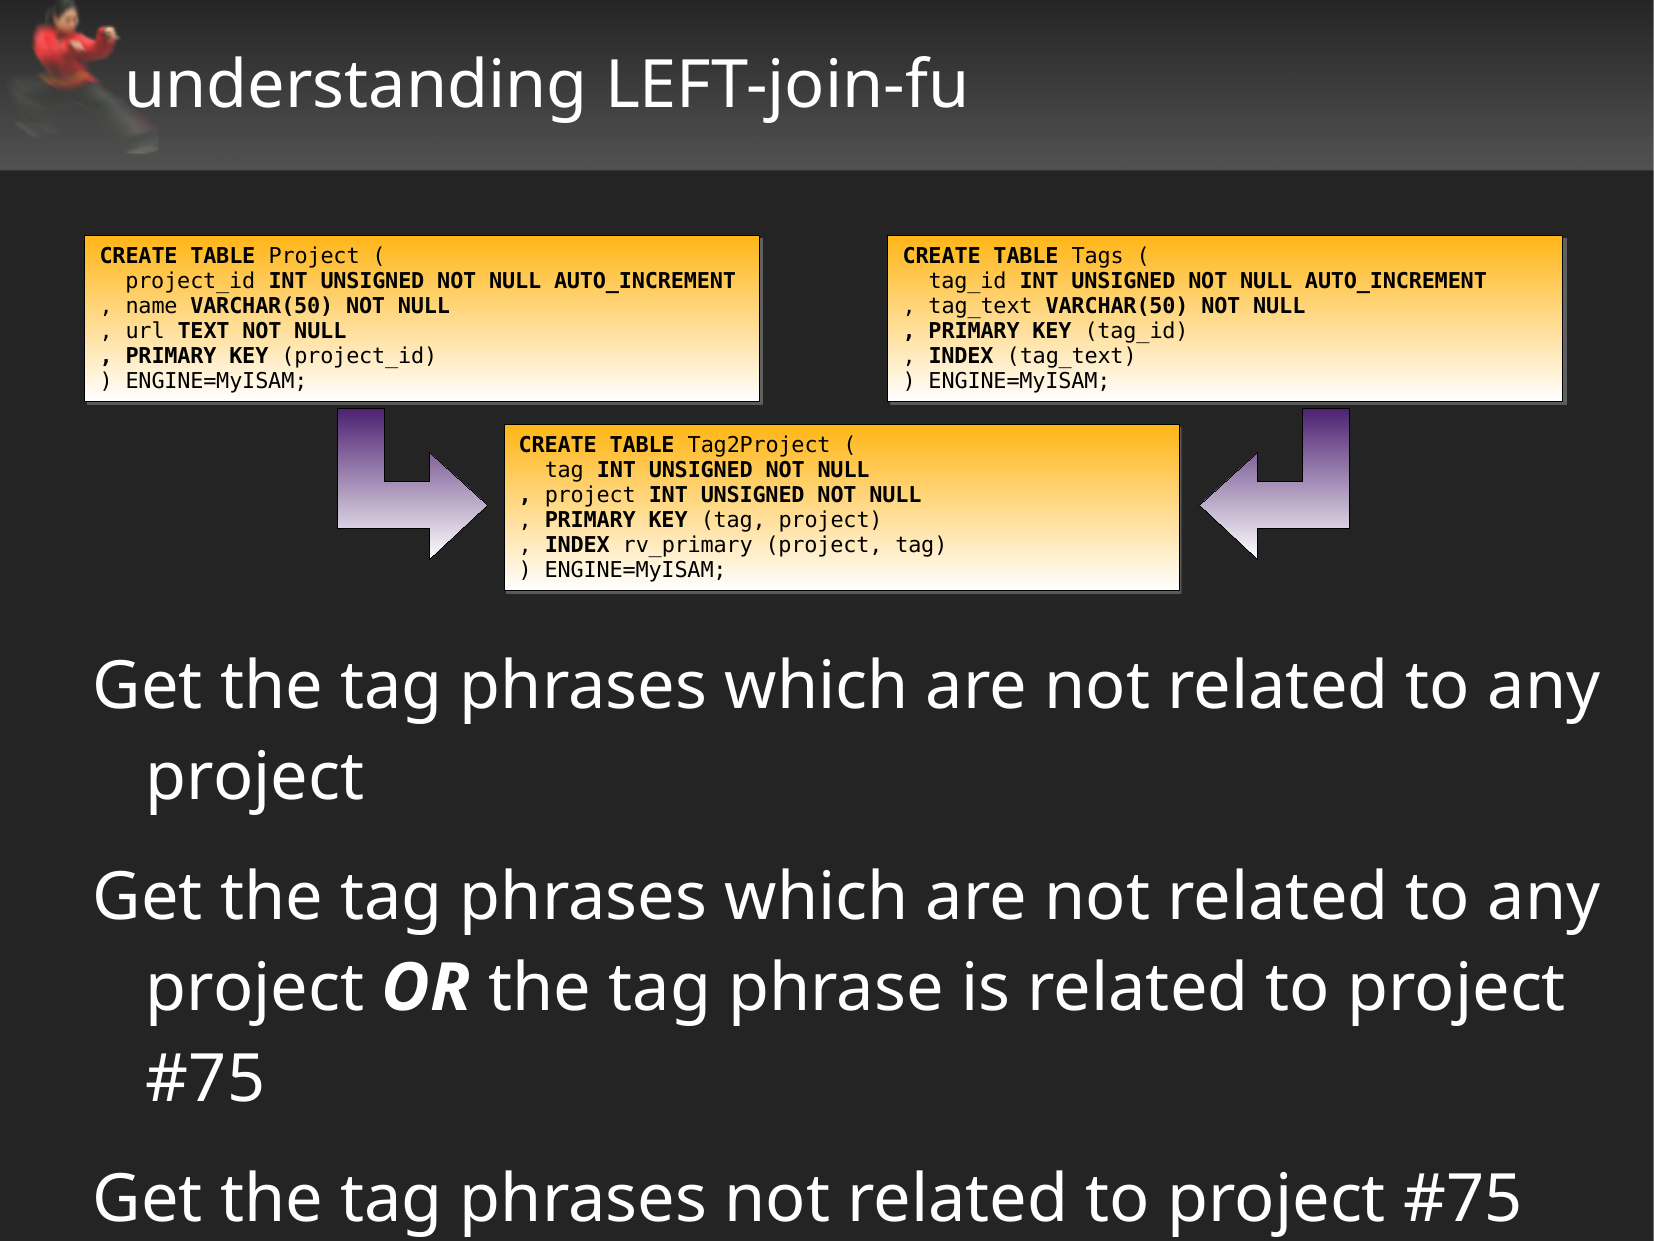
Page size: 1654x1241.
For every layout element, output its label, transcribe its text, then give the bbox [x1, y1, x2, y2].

list Get the tag phrases which are not related to any project Get the tag phrases which are not related to any project OR the tag phrase is related to project #75 Get the tag phrases not related to project #75 [75, 637, 1613, 1162]
text_box CREATE TABLE Tag2Project ( tag INT UNSIGNED NOT NULL , project INT UNSIGNED NOT NULL , PRIMARY KEY (tag, project) , INDEX rv_primary (project, tag) ) ENGINE=MyISAM; [504, 424, 1180, 591]
text_box [1199, 408, 1350, 560]
text_box CREATE TABLE Project ( project_id INT UNSIGNED NOT NULL AUTO_INCREMENT , name VARCHAR(50) NOT NULL , url TEXT NOT NULL , PRIMARY KEY (project_id) ) ENGINE=MyISAM; [84, 235, 760, 402]
picture [0, 0, 1654, 1241]
text_box [337, 408, 488, 560]
title understanding LEFT-join-fu [124, 31, 1625, 133]
text_box CREATE TABLE Tags ( tag_id INT UNSIGNED NOT NULL AUTO_INCREMENT , tag_text VARCHAR(50) NOT NULL , PRIMARY KEY (tag_id) , INDEX (tag_text) ) ENGINE=MyISAM; [887, 235, 1563, 402]
